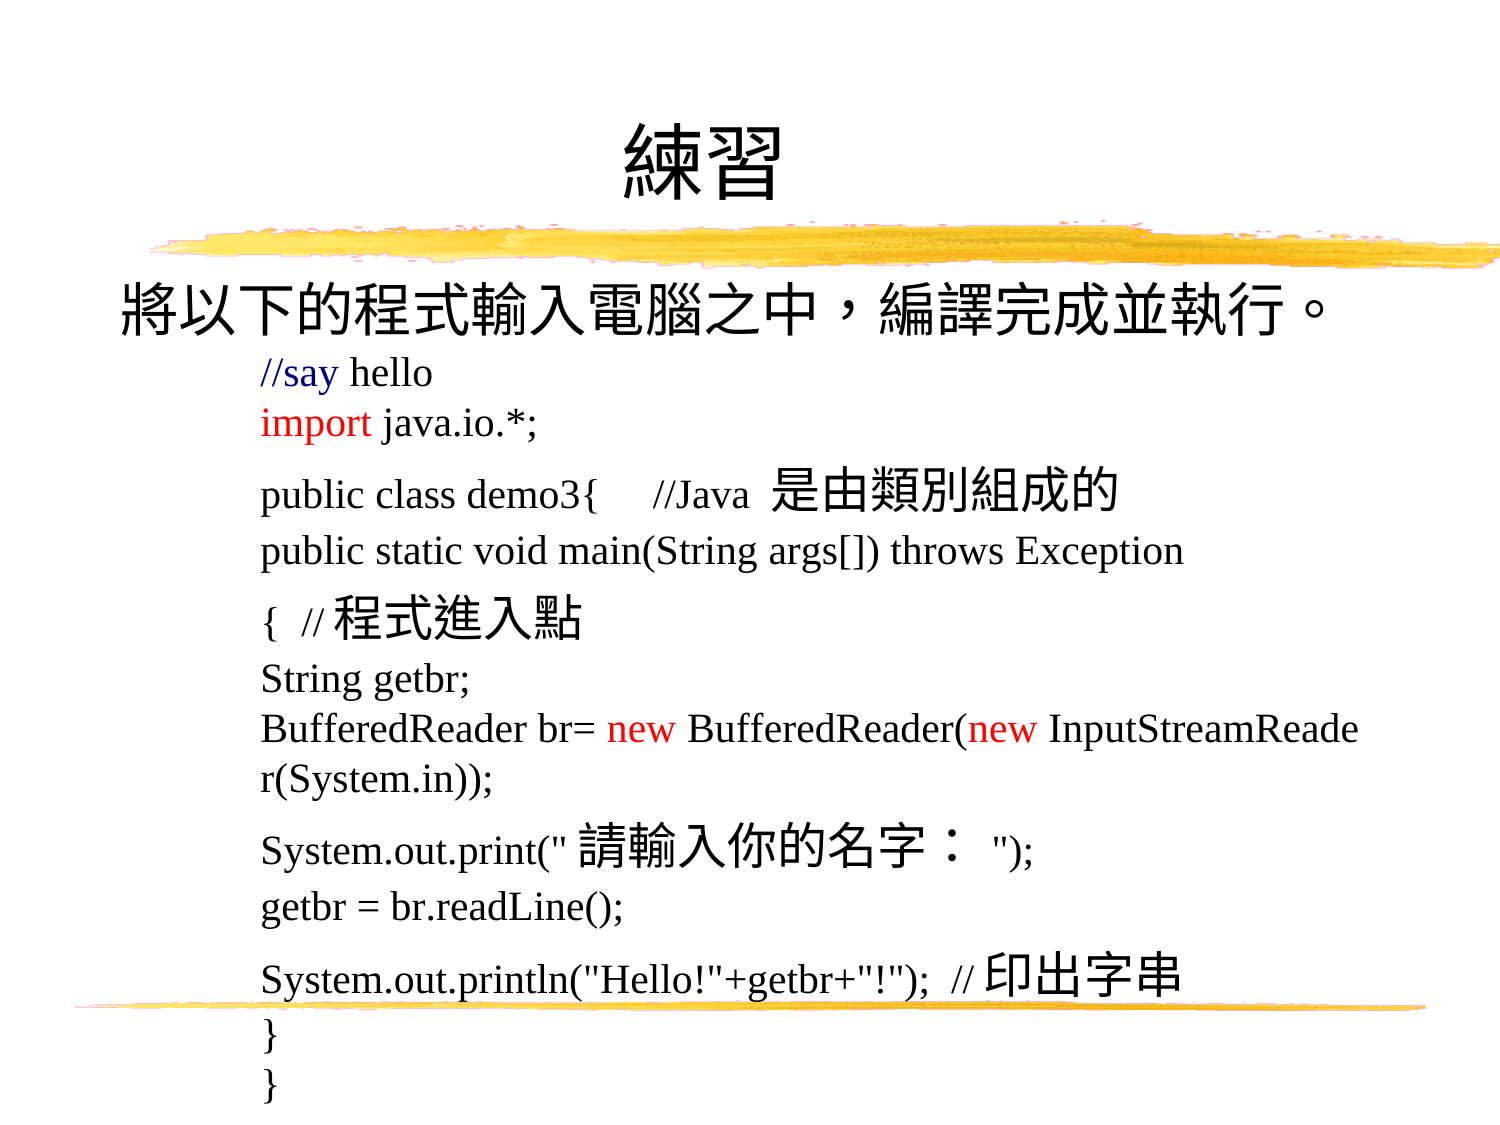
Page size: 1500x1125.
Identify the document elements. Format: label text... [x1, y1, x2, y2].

text_box //say hello import java.io.*; public class demo3{ //Java 是由類別組成的 public static void main(String args[]) throws Exception { //程式進入點 String getbr; BufferedReader br= new BufferedReader(new InputStreamReader(System.in)); System.out.print("請輸入你的名字："); getbr = br.readLine(); System.out.println("Hello!"+getbr+"!"); //印出字串 } } [260, 345, 1366, 1125]
picture [150, 215, 1500, 279]
picture [75, 999, 260, 1013]
list 將以下的程式輸入電腦之中，編譯完成並執行。 [106, 249, 1457, 418]
title 練習 [66, 37, 1342, 225]
picture [1366, 999, 1426, 1013]
